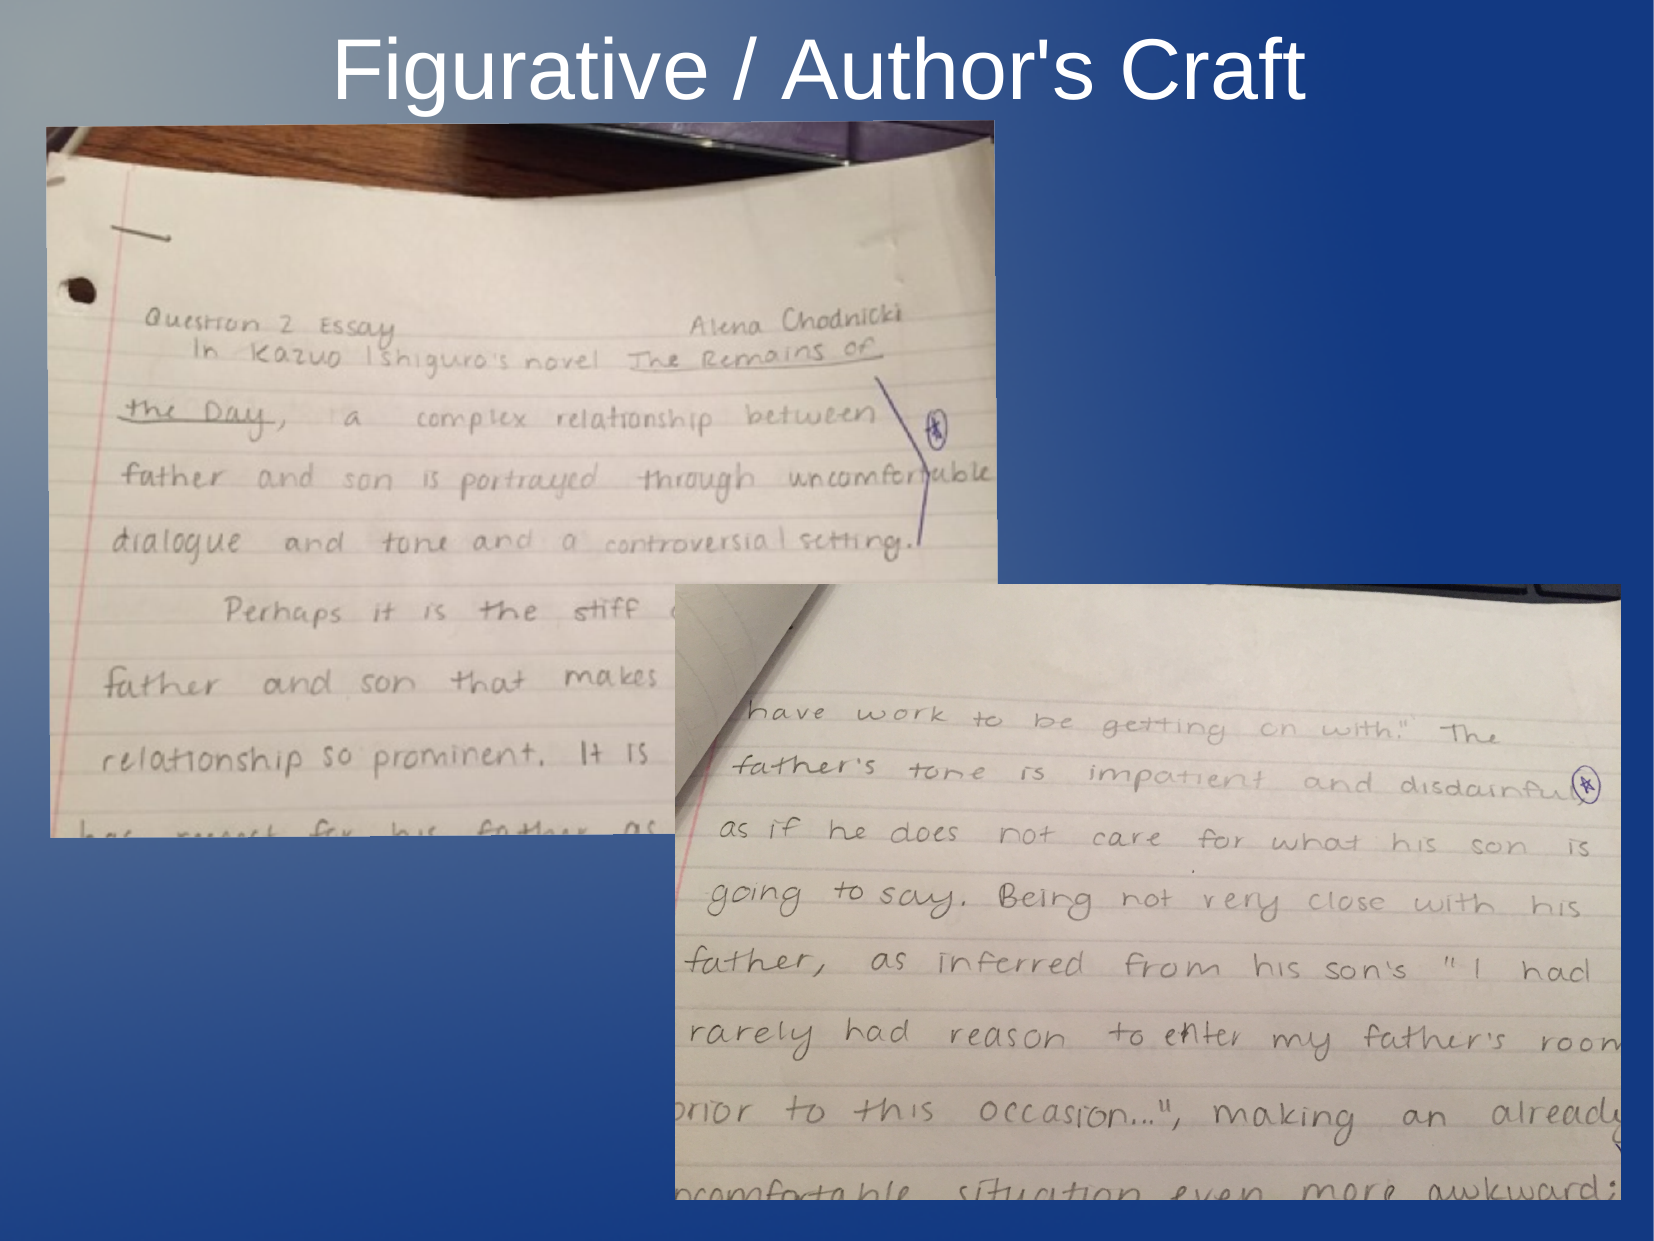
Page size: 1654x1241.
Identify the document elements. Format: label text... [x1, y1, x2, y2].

title Figurative / Author's Craft [75, 19, 1564, 121]
picture [0, 0, 1654, 1241]
